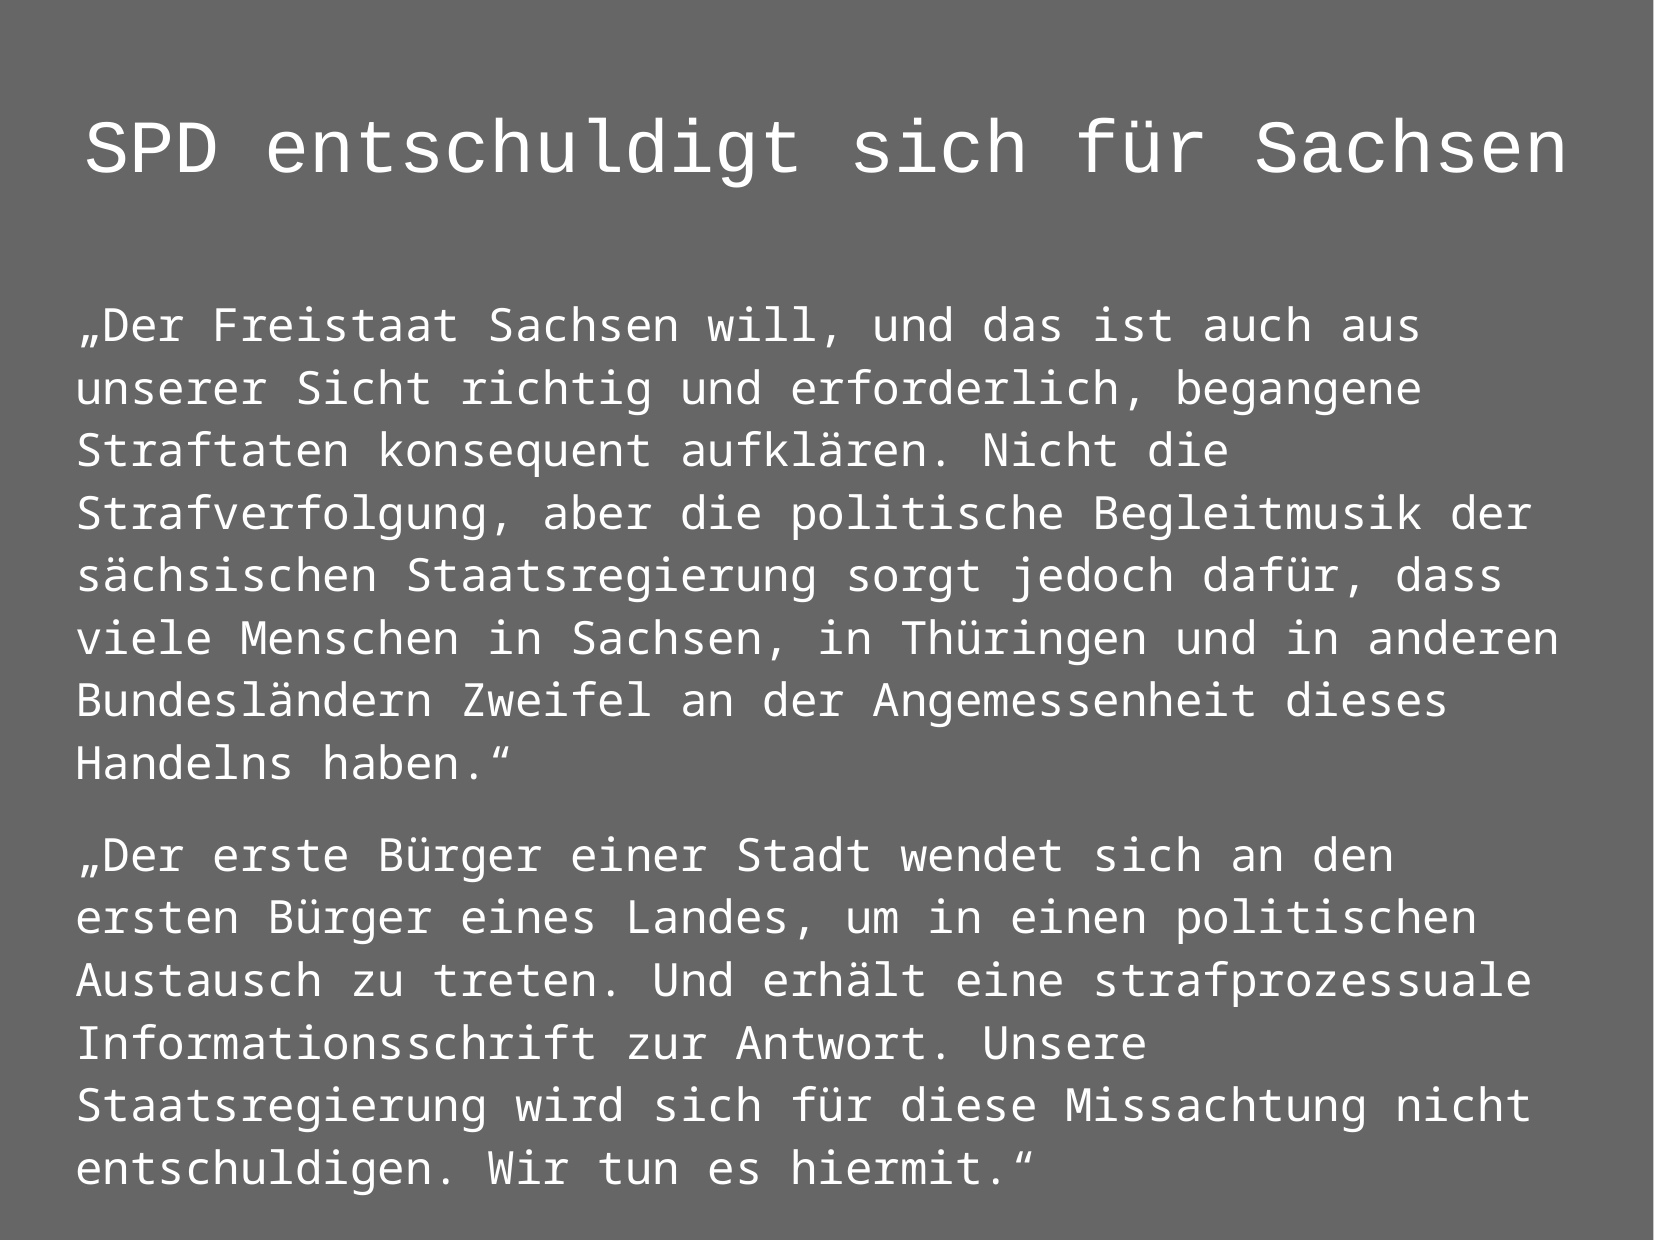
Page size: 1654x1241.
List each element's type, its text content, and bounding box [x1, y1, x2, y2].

list „Der Freistaat Sachsen will, und das ist auch aus unserer Sicht richtig und erforderlich, begangene Straftaten konsequent aufklären. Nicht die Strafverfolgung, aber die politische Begleitmusik der sächsischen Staatsregierung sorgt jedoch dafür, dass viele Menschen in Sachsen, in Thüringen und in anderen Bundesländern Zweifel an der Angemessenheit dieses Handelns haben.“ „Der erste Bürger einer Stadt wendet sich an den ersten Bürger eines Landes, um in einen politischen Austausch zu treten. Und erhält eine strafprozessuale Informationsschrift zur Antwort. Unsere Staatsregierung wird sich für diese Missachtung nicht entschuldigen. Wir tun es hiermit.“ Brief an den Jenaer Oberbürgermeister v. Martin Dulig und Sabine Friedel, SPD-Fraktion Sachsen, 25.8.11 [75, 292, 1564, 1160]
title SPD entschuldigt sich für Sachsen [82, 49, 1571, 257]
